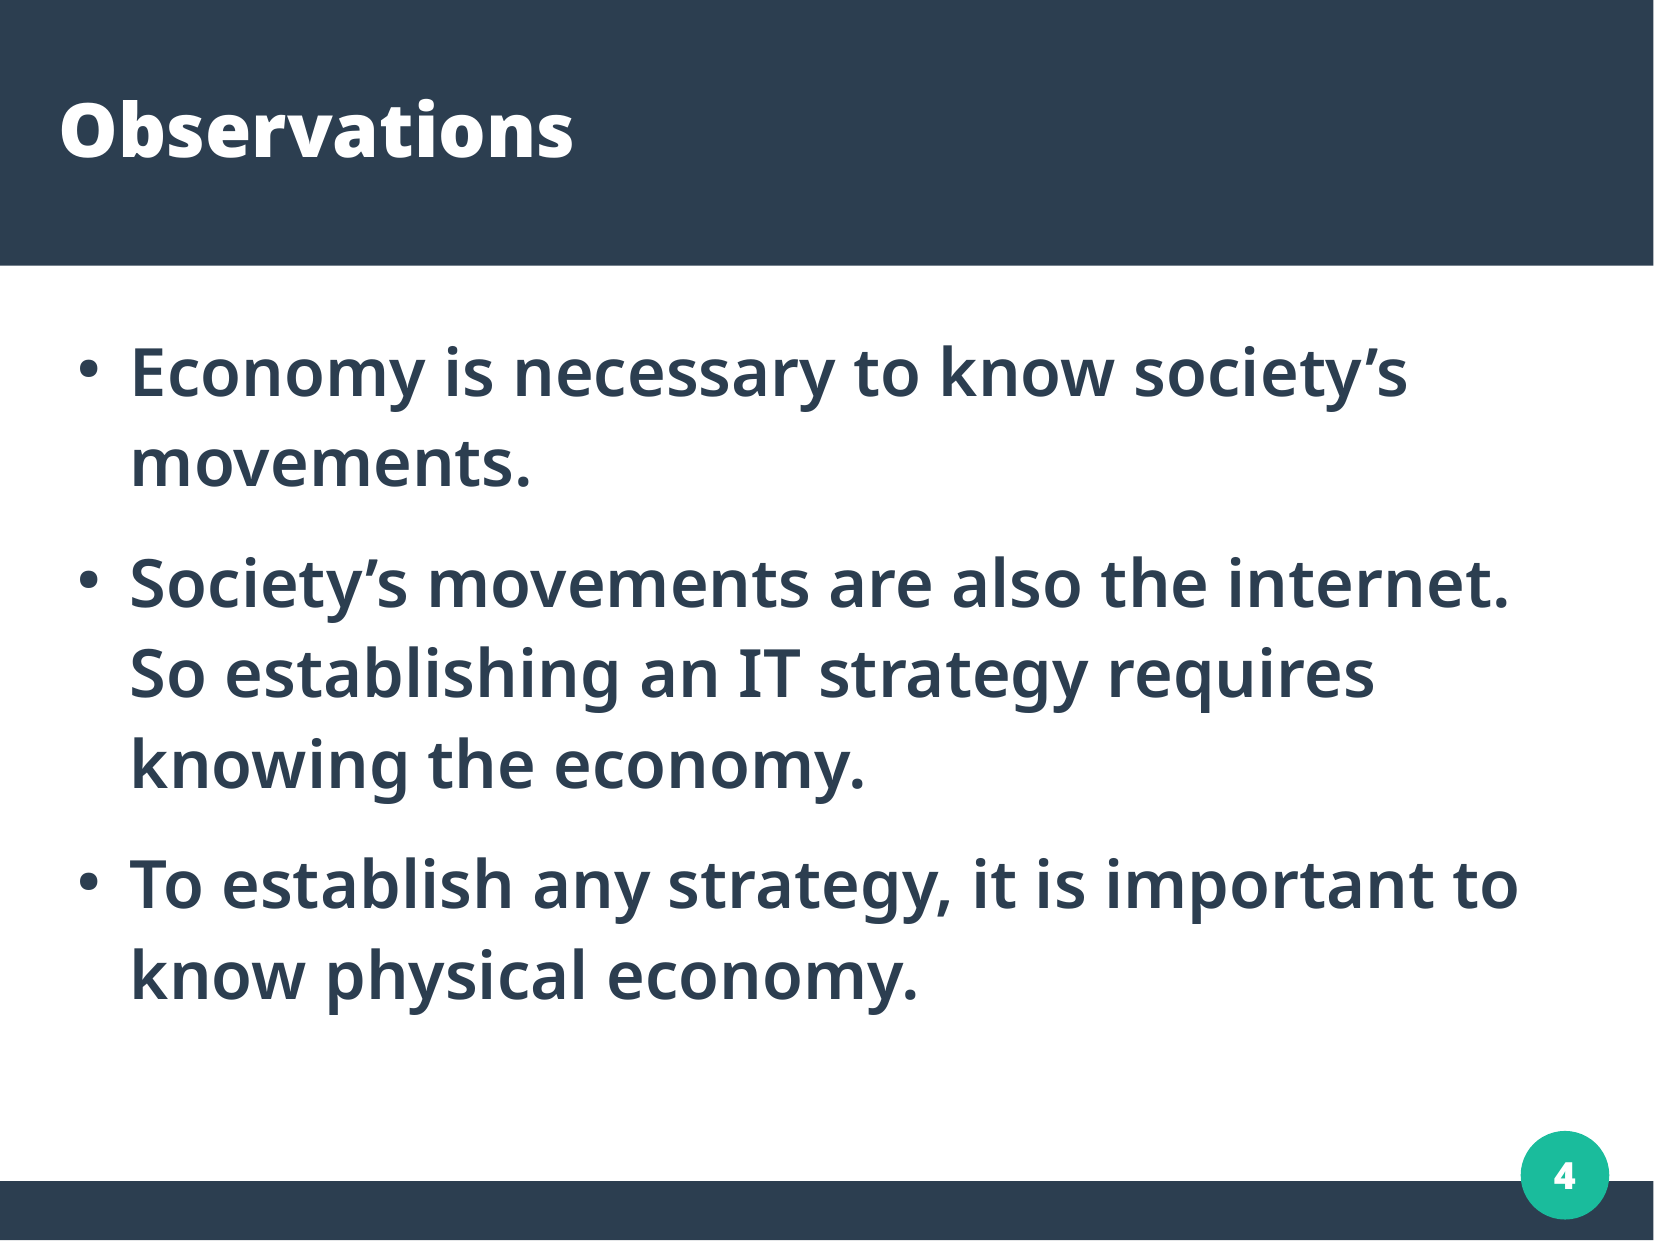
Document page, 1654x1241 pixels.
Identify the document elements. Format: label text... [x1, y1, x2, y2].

title Observations [59, 49, 1595, 207]
list Economy is necessary to know society’s movements. Society’s movements are also the internet. So establishing an IT strategy requires knowing the economy. To establish any strategy, it is important to know physical economy. [59, 324, 1595, 1152]
